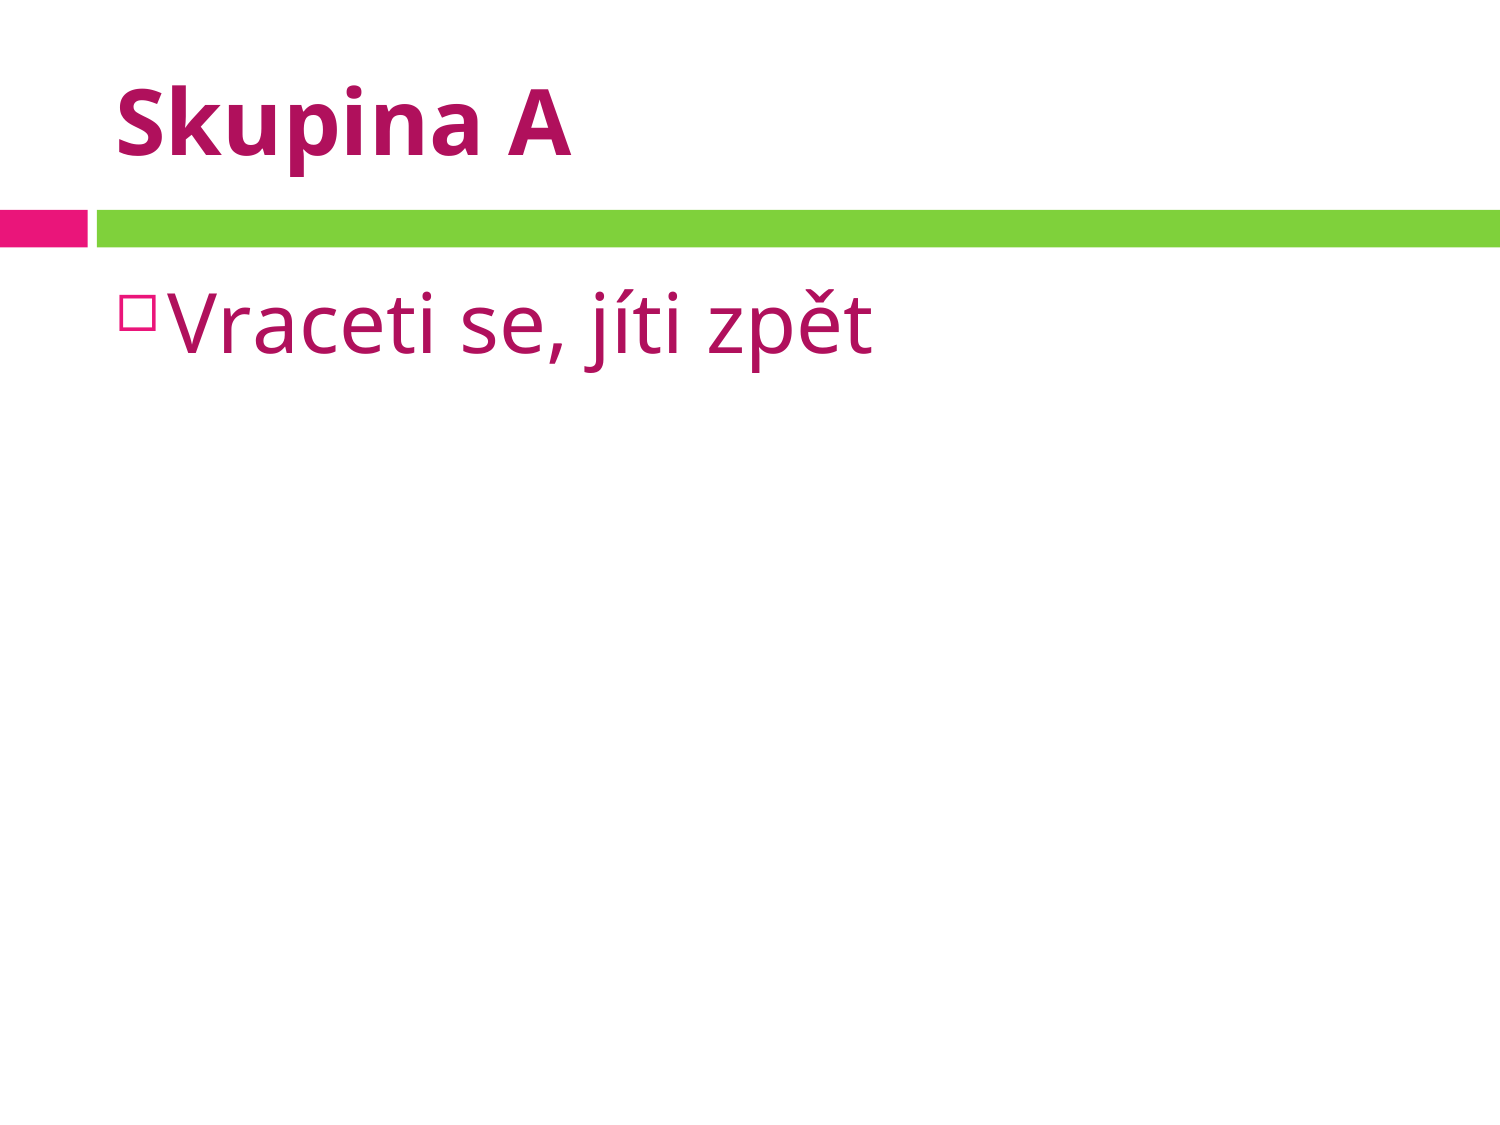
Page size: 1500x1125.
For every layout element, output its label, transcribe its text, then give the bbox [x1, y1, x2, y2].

title Skupina A [100, 37, 1438, 201]
list Vraceti se, jíti zpět [100, 262, 1438, 1001]
